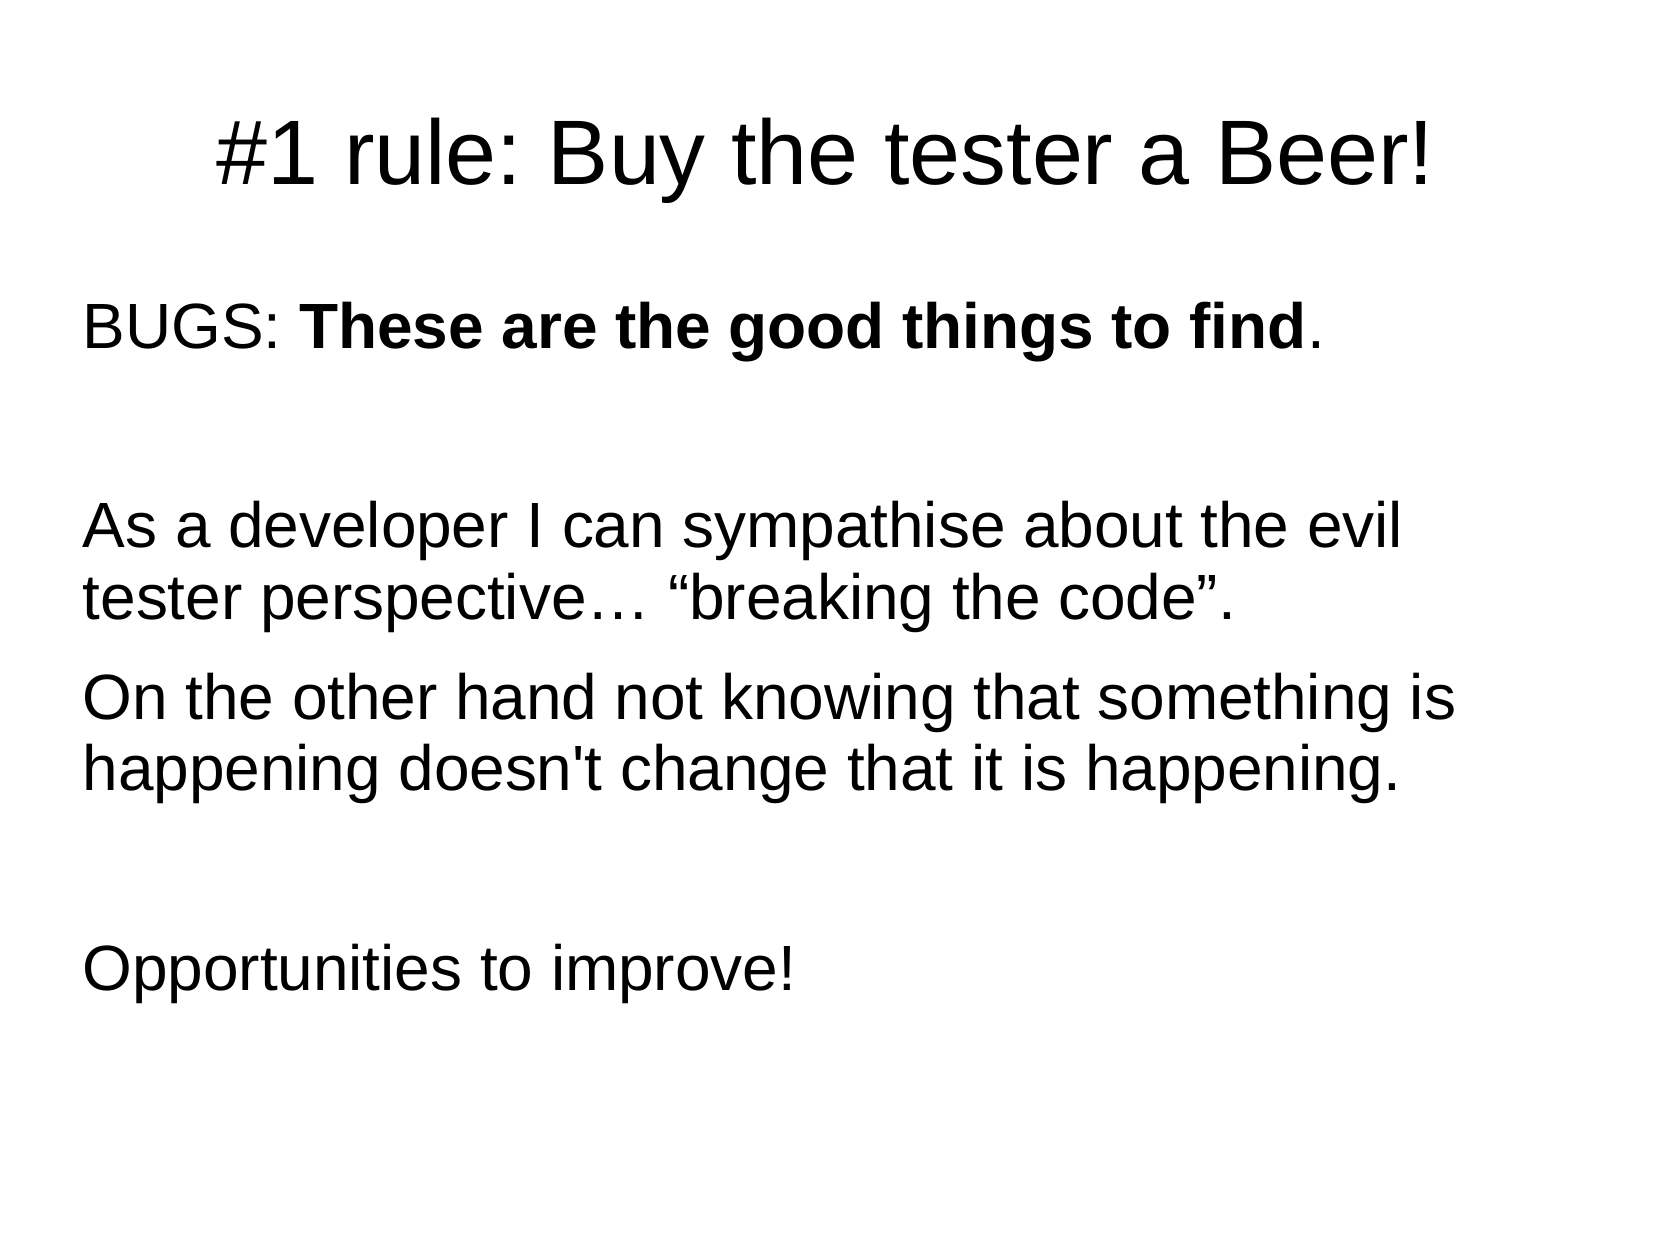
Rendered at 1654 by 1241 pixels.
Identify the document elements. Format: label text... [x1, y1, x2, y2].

list BUGS: These are the good things to find. As a developer I can sympathise about the evil tester perspective… “breaking the code”. On the other hand not knowing that something is happening doesn't change that it is happening. Opportunities to improve! [82, 290, 1571, 1010]
title #1 rule: Buy the tester a Beer! [82, 49, 1571, 257]
